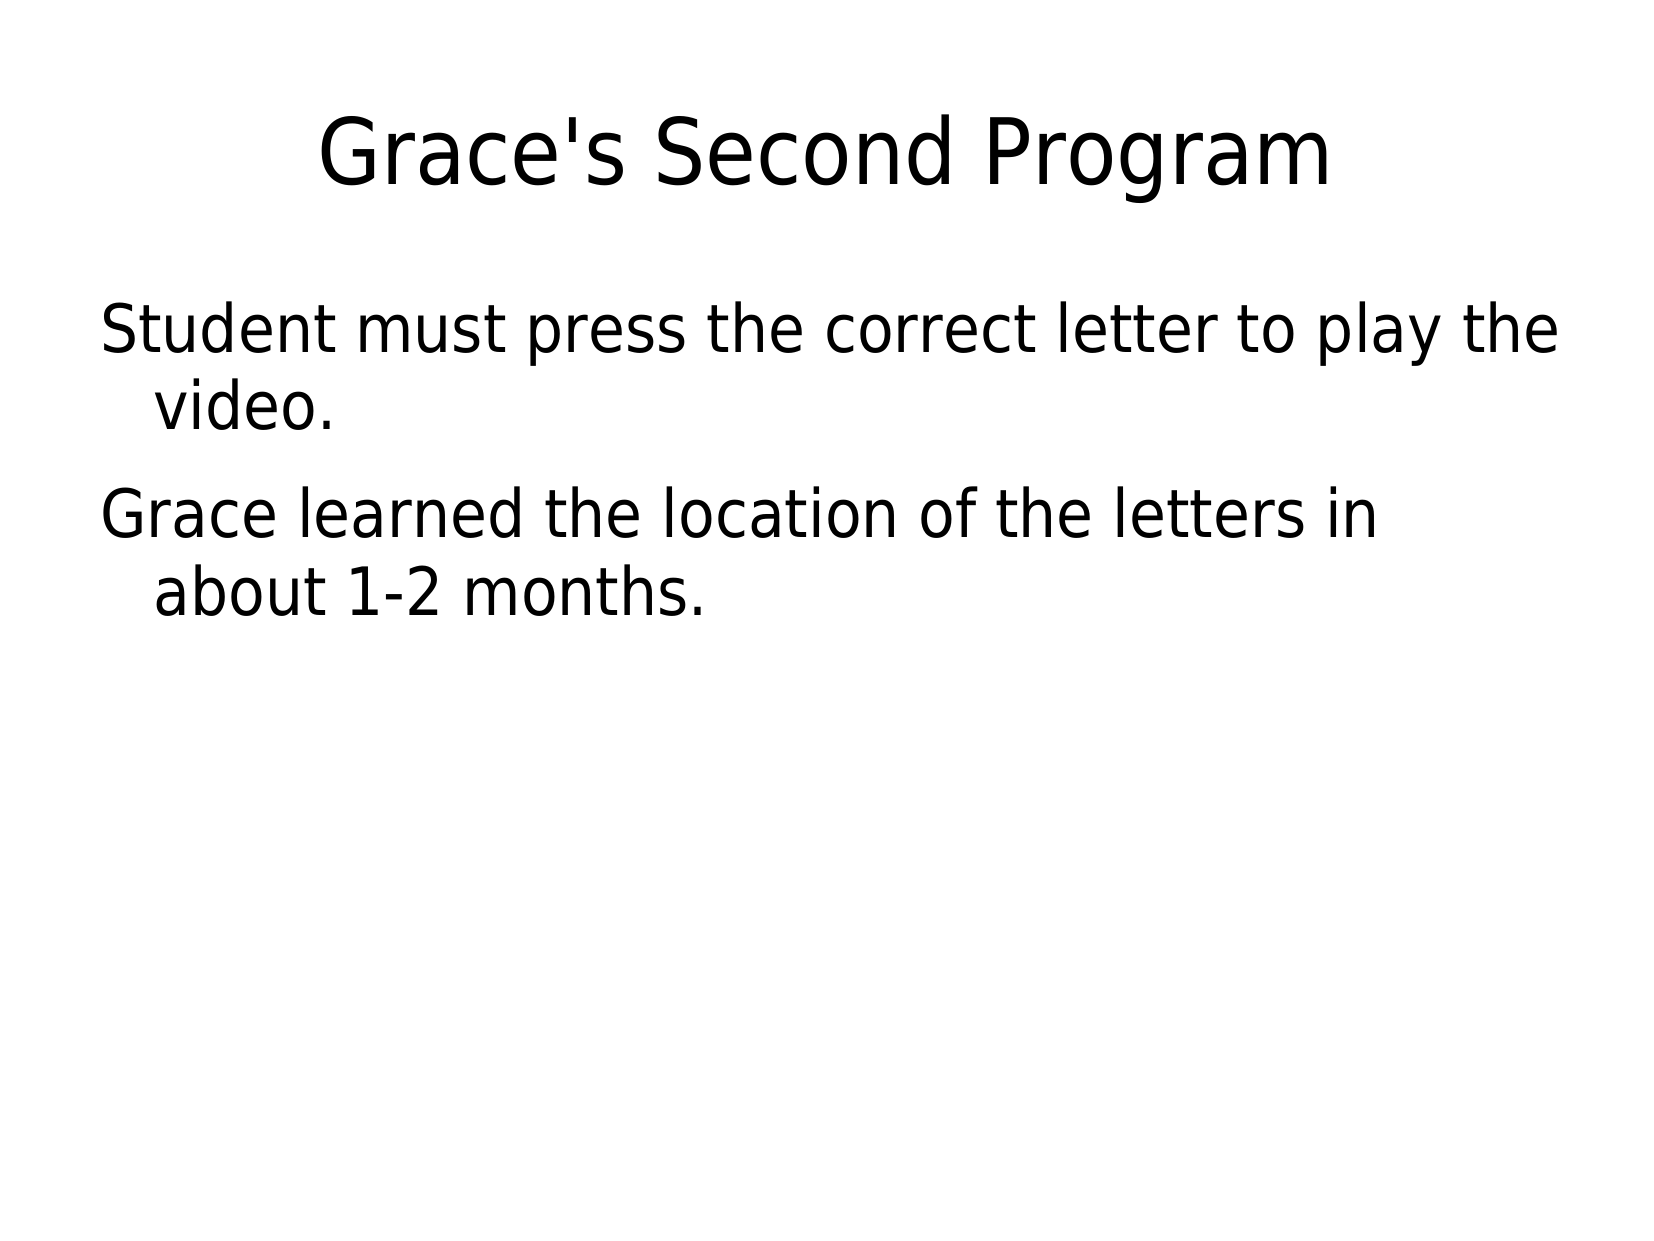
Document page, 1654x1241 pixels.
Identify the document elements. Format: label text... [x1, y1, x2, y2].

list Student must press the correct letter to play the video. Grace learned the location of the letters in about 1-2 months. [82, 290, 1571, 1109]
title Grace's Second Program [82, 49, 1571, 257]
